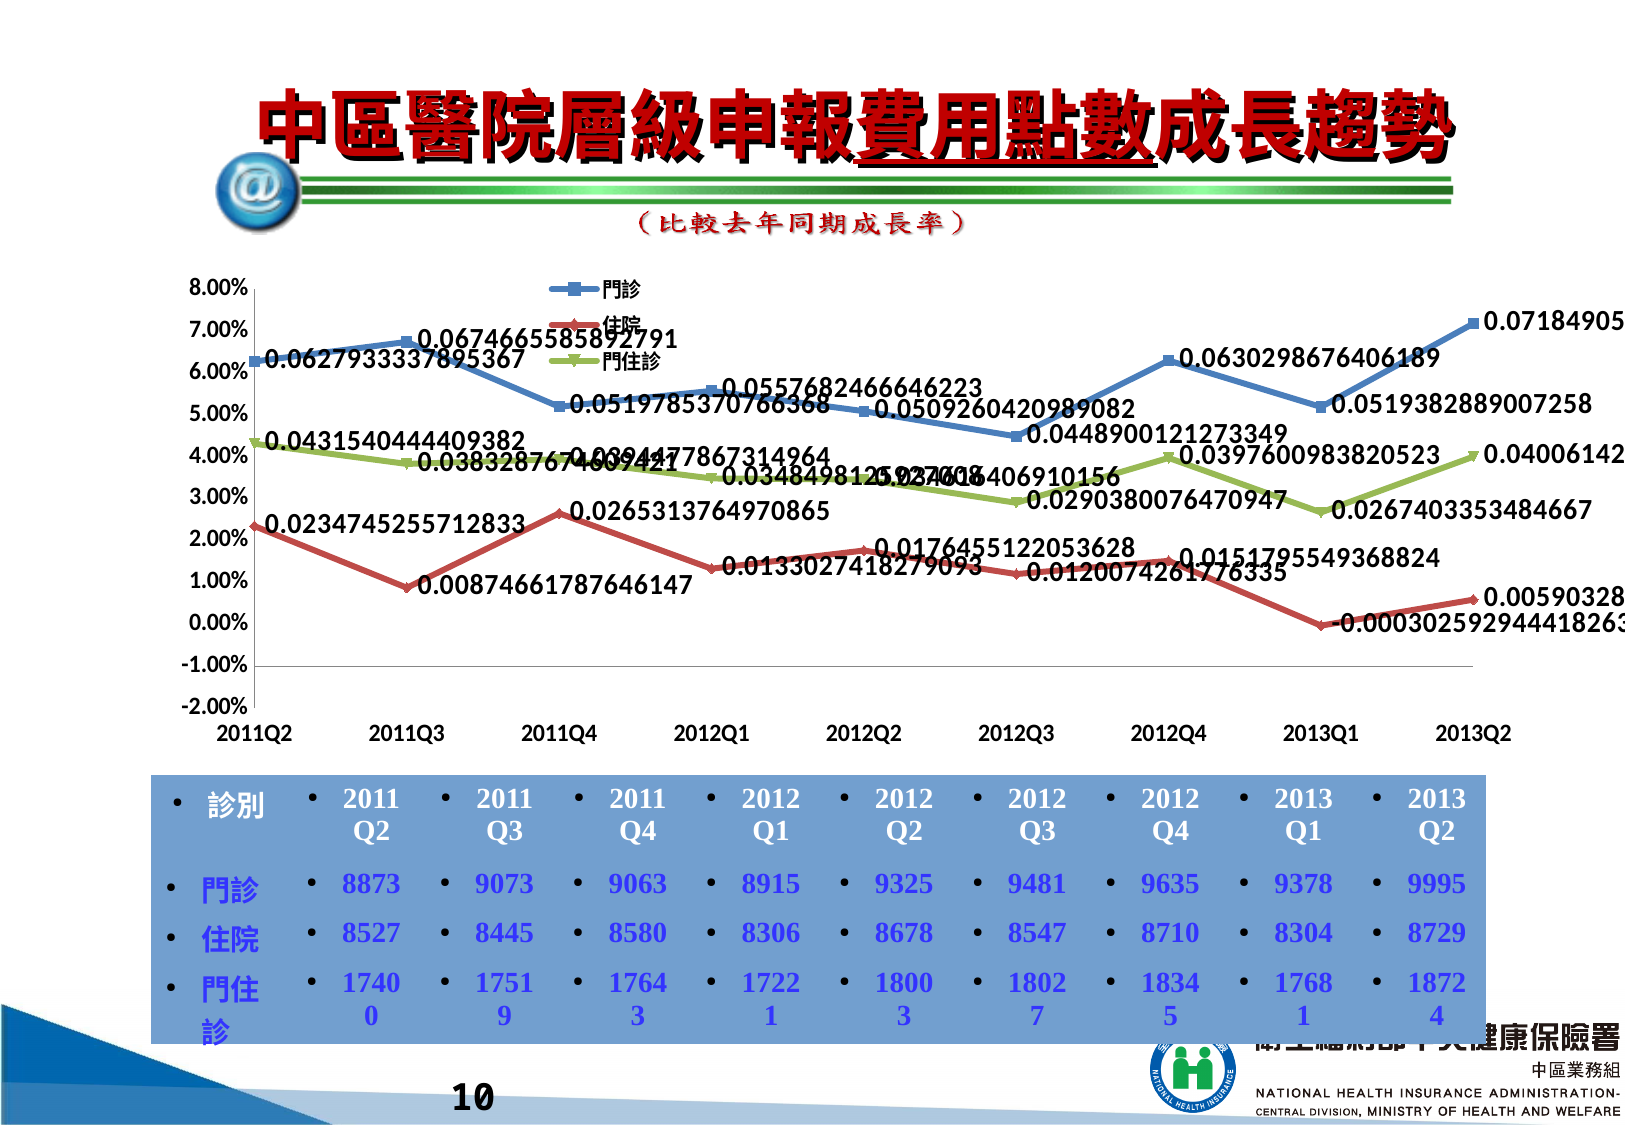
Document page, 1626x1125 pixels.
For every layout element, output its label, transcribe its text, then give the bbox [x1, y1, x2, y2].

table_cell 8710 [1086, 910, 1219, 959]
table_cell 8915 [687, 860, 820, 910]
table_header 2013Q2 [1353, 775, 1486, 860]
table_cell 8547 [953, 910, 1086, 959]
table_header 2012Q4 [1086, 775, 1219, 860]
table_cell 住院 [151, 910, 287, 959]
table_cell 8304 [1219, 910, 1353, 959]
table_cell 9325 [820, 860, 953, 910]
table_cell 門住診 [151, 959, 287, 1044]
table_cell 8729 [1353, 910, 1486, 959]
table_cell 8873 [287, 860, 420, 910]
table_cell 17643 [554, 959, 687, 1044]
table_header 2012Q2 [820, 775, 953, 860]
table_cell 9063 [554, 860, 687, 910]
table_cell 8527 [287, 910, 420, 959]
table_cell 18345 [1086, 959, 1219, 1044]
table_cell 18027 [953, 959, 1086, 1044]
table_cell 門診 [151, 860, 287, 910]
picture [600, 196, 1002, 241]
title 中區醫院層級申報費用點數成長趨勢 [210, 70, 1497, 258]
table_cell 17221 [687, 959, 820, 1044]
table_header 2011Q2 [287, 775, 420, 860]
table_cell 8445 [420, 910, 554, 959]
table_cell 18003 [820, 959, 953, 1044]
table_cell 9481 [953, 860, 1086, 910]
table_cell 17519 [420, 959, 554, 1044]
table_cell 17681 [1219, 959, 1353, 1044]
table_cell 17400 [287, 959, 420, 1044]
table_header 2011Q3 [420, 775, 554, 860]
table_cell 18724 [1353, 959, 1486, 1044]
table_header 2012Q1 [687, 775, 820, 860]
table_header 診別 [151, 775, 287, 860]
chart [151, 267, 1625, 758]
table_header 2011Q4 [554, 775, 687, 860]
table_cell 9635 [1086, 860, 1219, 910]
table_cell 8580 [554, 910, 687, 959]
table_cell 9995 [1353, 860, 1486, 910]
table_header 2012Q3 [953, 775, 1086, 860]
table_header 2013Q1 [1219, 775, 1353, 860]
table_cell 8306 [687, 910, 820, 959]
table_cell 8678 [820, 910, 953, 959]
text_box [435, 1065, 815, 1125]
table_cell 9073 [420, 860, 554, 910]
table_cell 9378 [1219, 860, 1353, 910]
